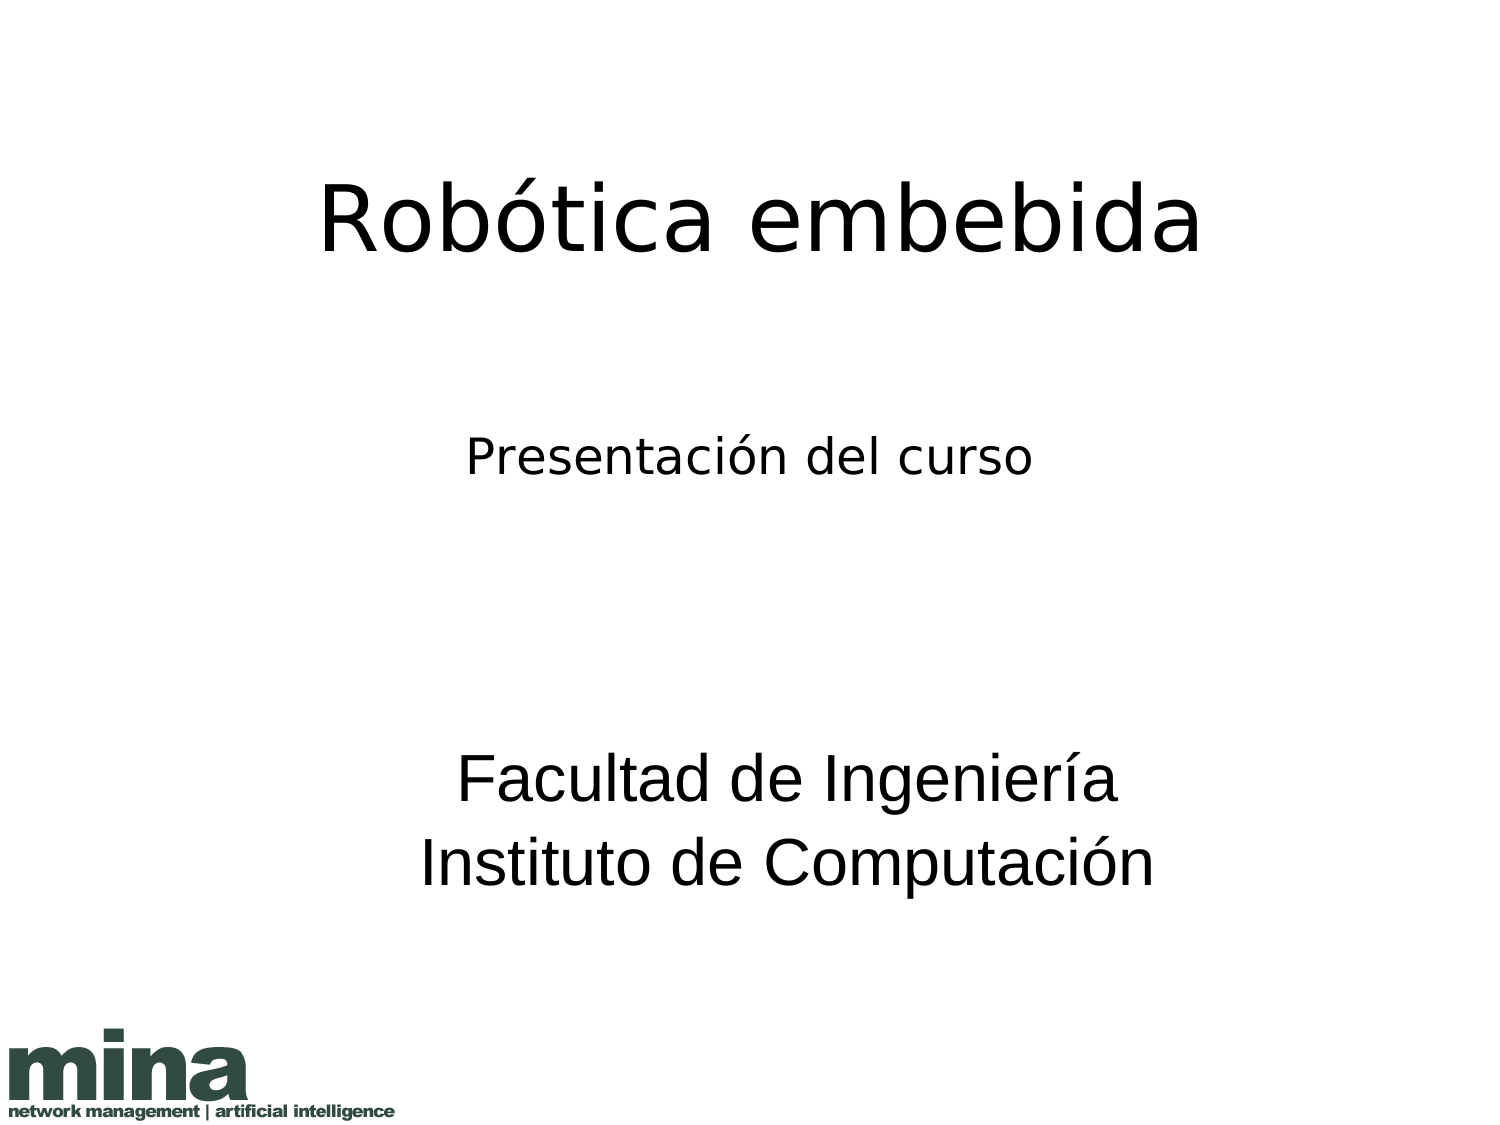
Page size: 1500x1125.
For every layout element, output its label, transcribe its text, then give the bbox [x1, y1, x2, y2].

text_box Presentación del curso [450, 420, 1050, 494]
title Robótica embebida [123, 78, 1399, 362]
picture [0, 1022, 402, 1125]
subtitle Facultad de Ingeniería Instituto de Computación [225, 739, 1276, 925]
